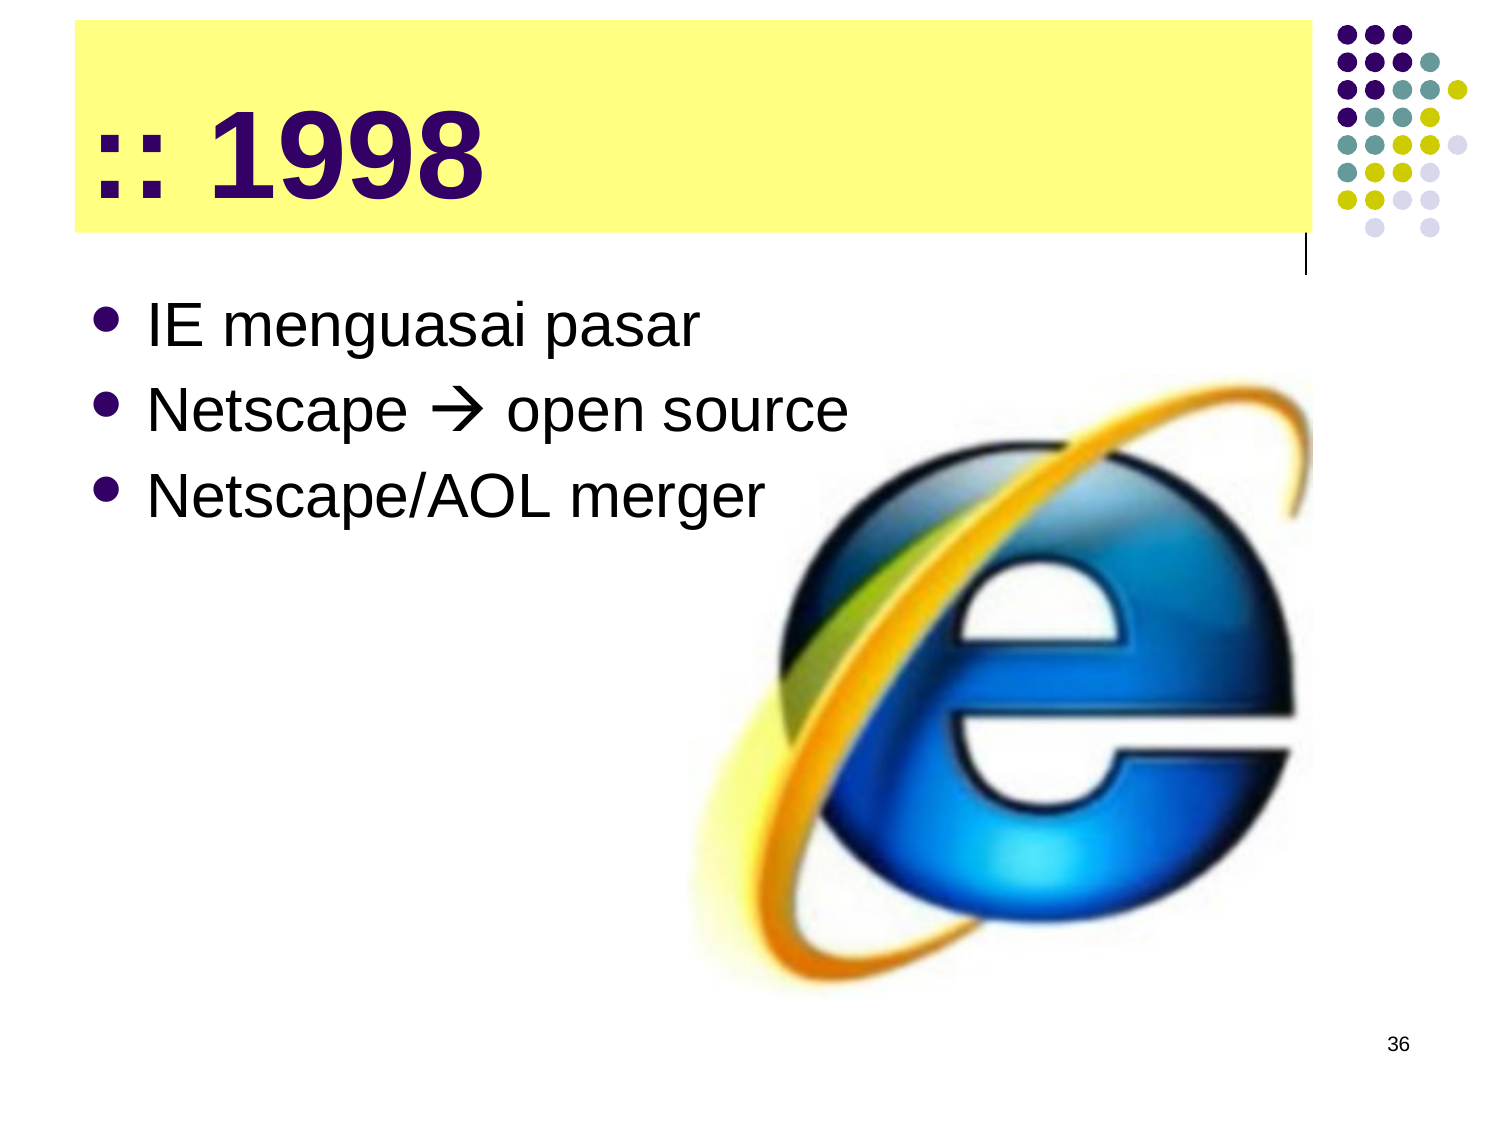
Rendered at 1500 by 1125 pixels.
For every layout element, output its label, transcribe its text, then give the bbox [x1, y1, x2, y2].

list IE menguasai pasar Netscape  open source Netscape/AOL merger [75, 282, 1426, 1006]
title :: 1998 [74, 20, 1313, 233]
